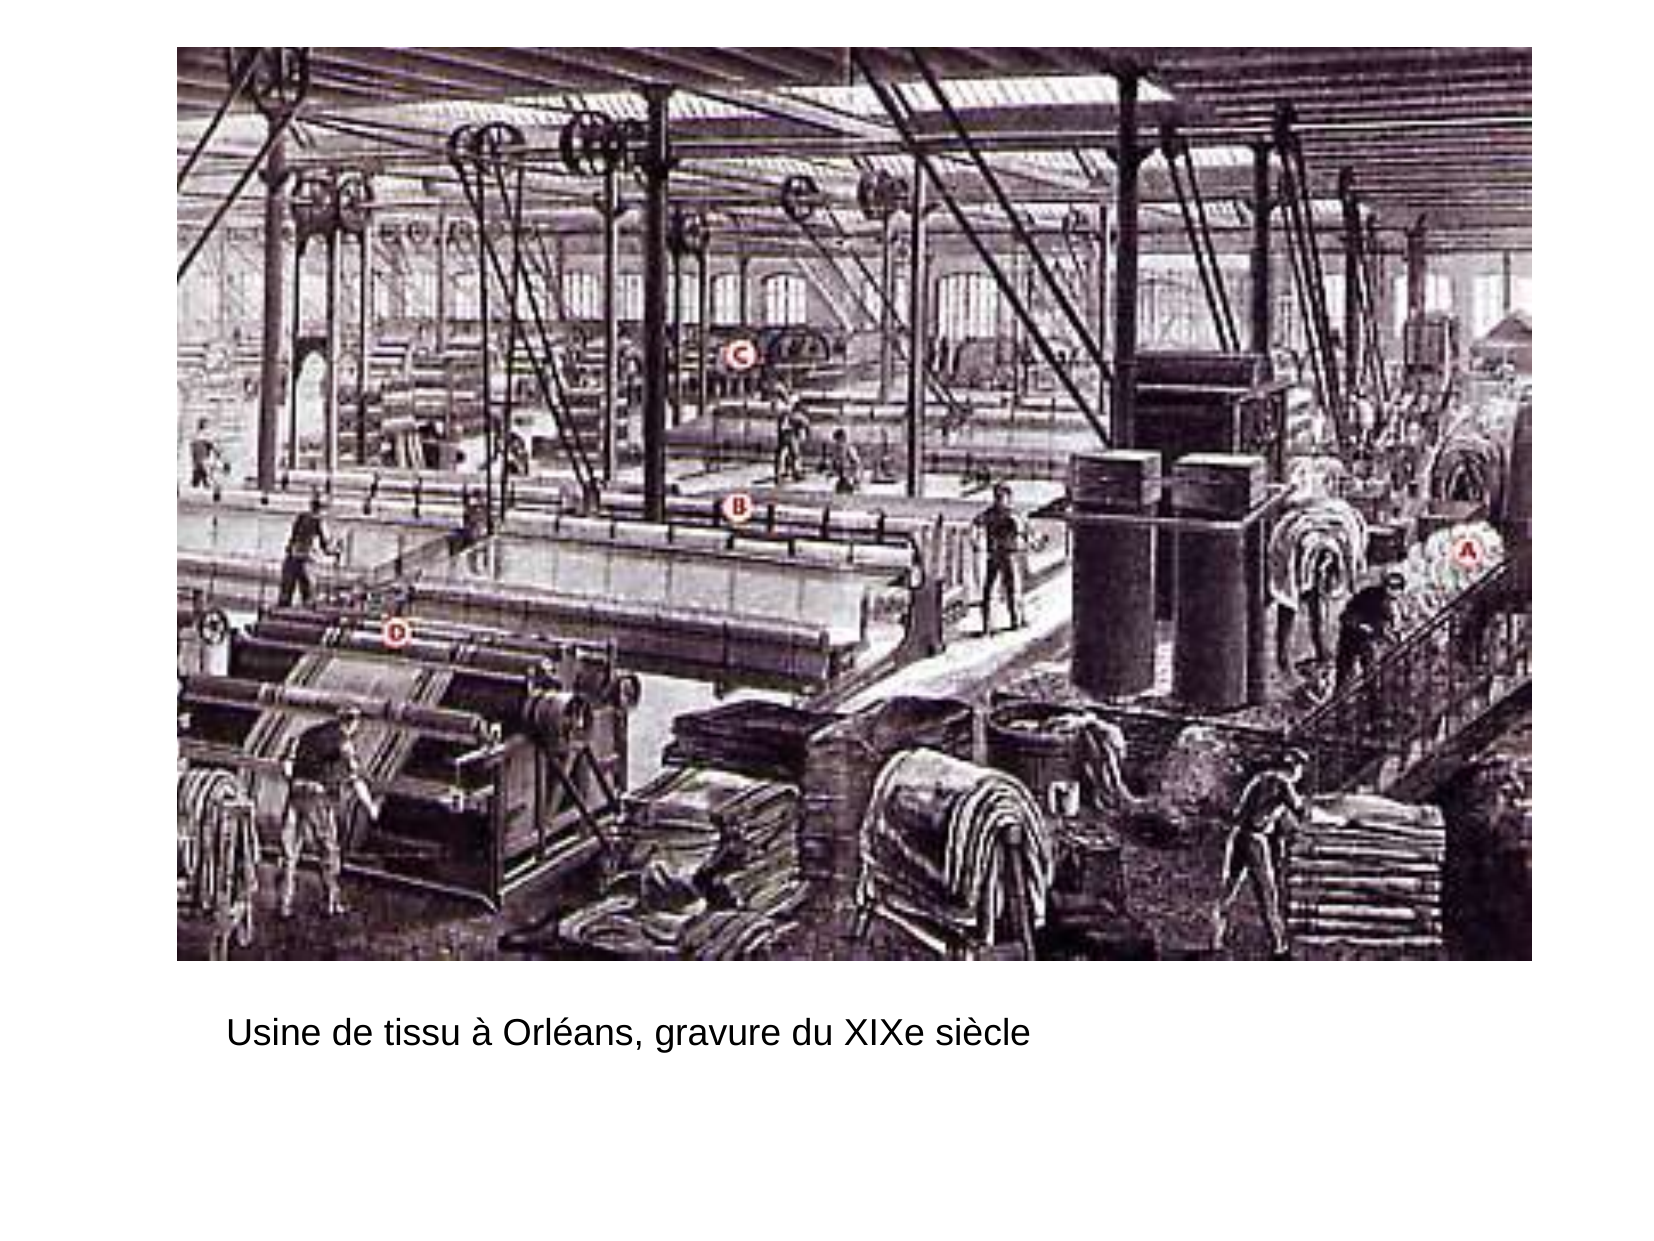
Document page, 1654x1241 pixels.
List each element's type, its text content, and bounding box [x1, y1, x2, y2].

text_box Usine de tissu à Orléans, gravure du XIXe siècle [211, 1003, 1217, 1111]
picture [177, 47, 1532, 961]
